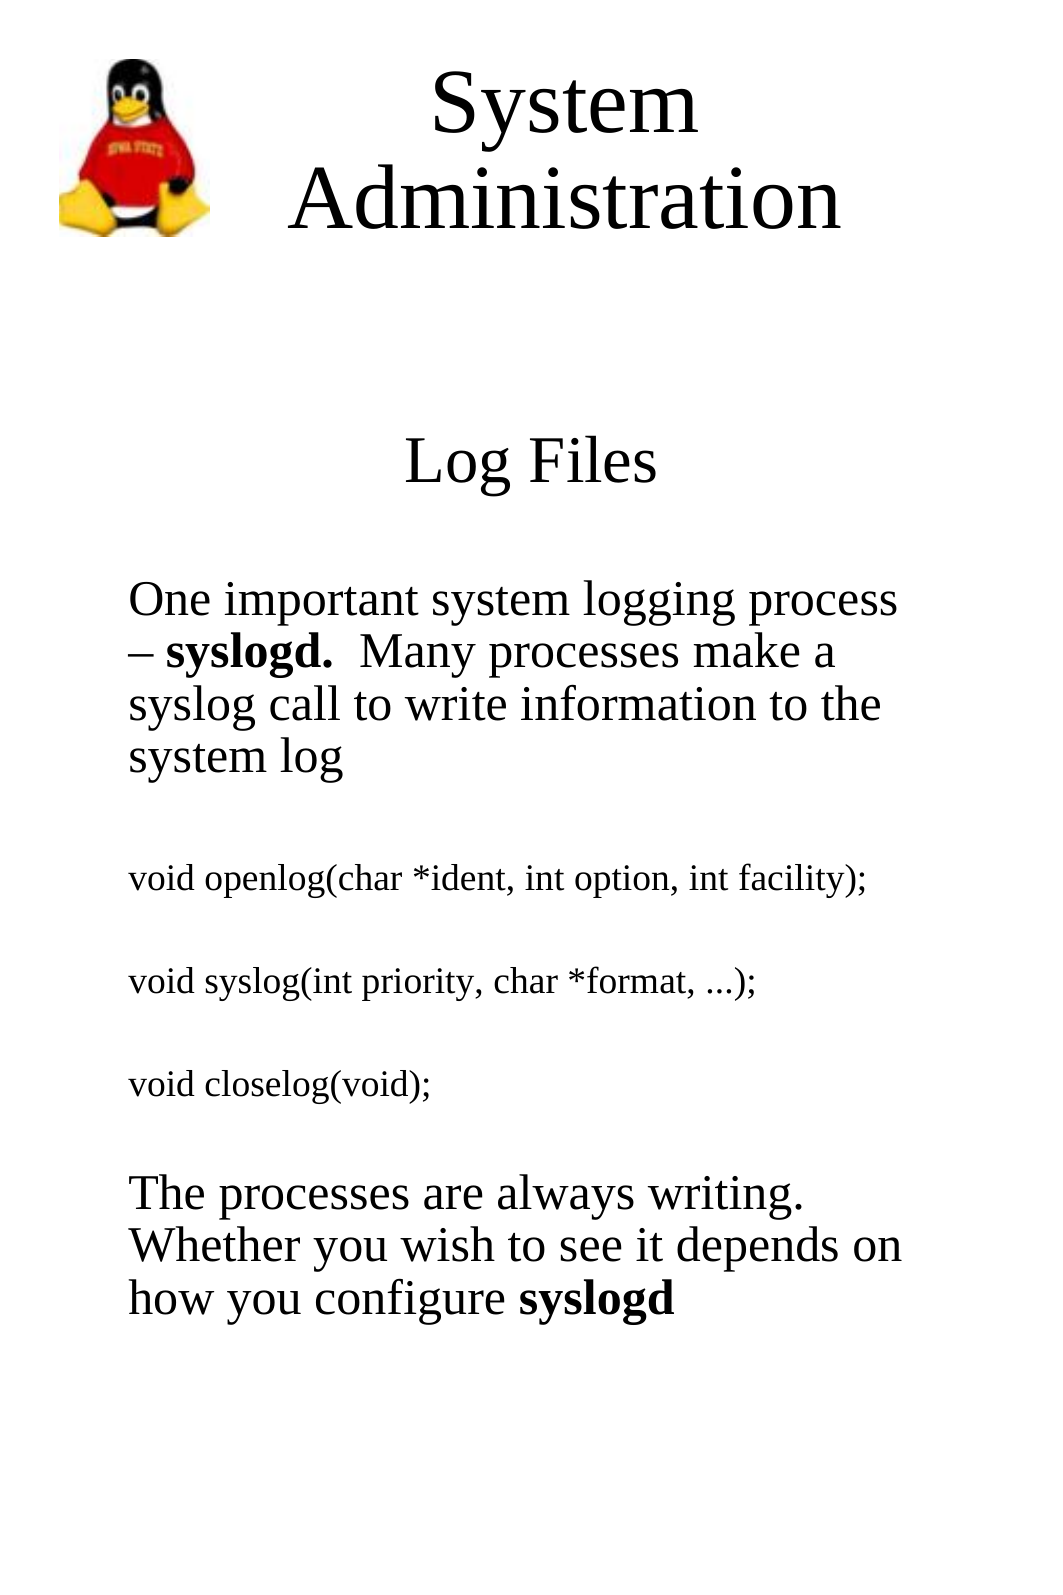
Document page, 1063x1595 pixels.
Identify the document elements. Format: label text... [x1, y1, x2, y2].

subtitle Log Files One important system logging process – syslogd. Many processes make a syslog call to write information to the system log void openlog(char *ident, int option, int facility); void syslog(int priority, char *format, ...); void closelog(void); The processes are always writing. Whether you wish to see it depends on how you configure syslogd [128, 207, 936, 1587]
picture [59, 59, 210, 237]
title System Administration [237, 28, 893, 207]
